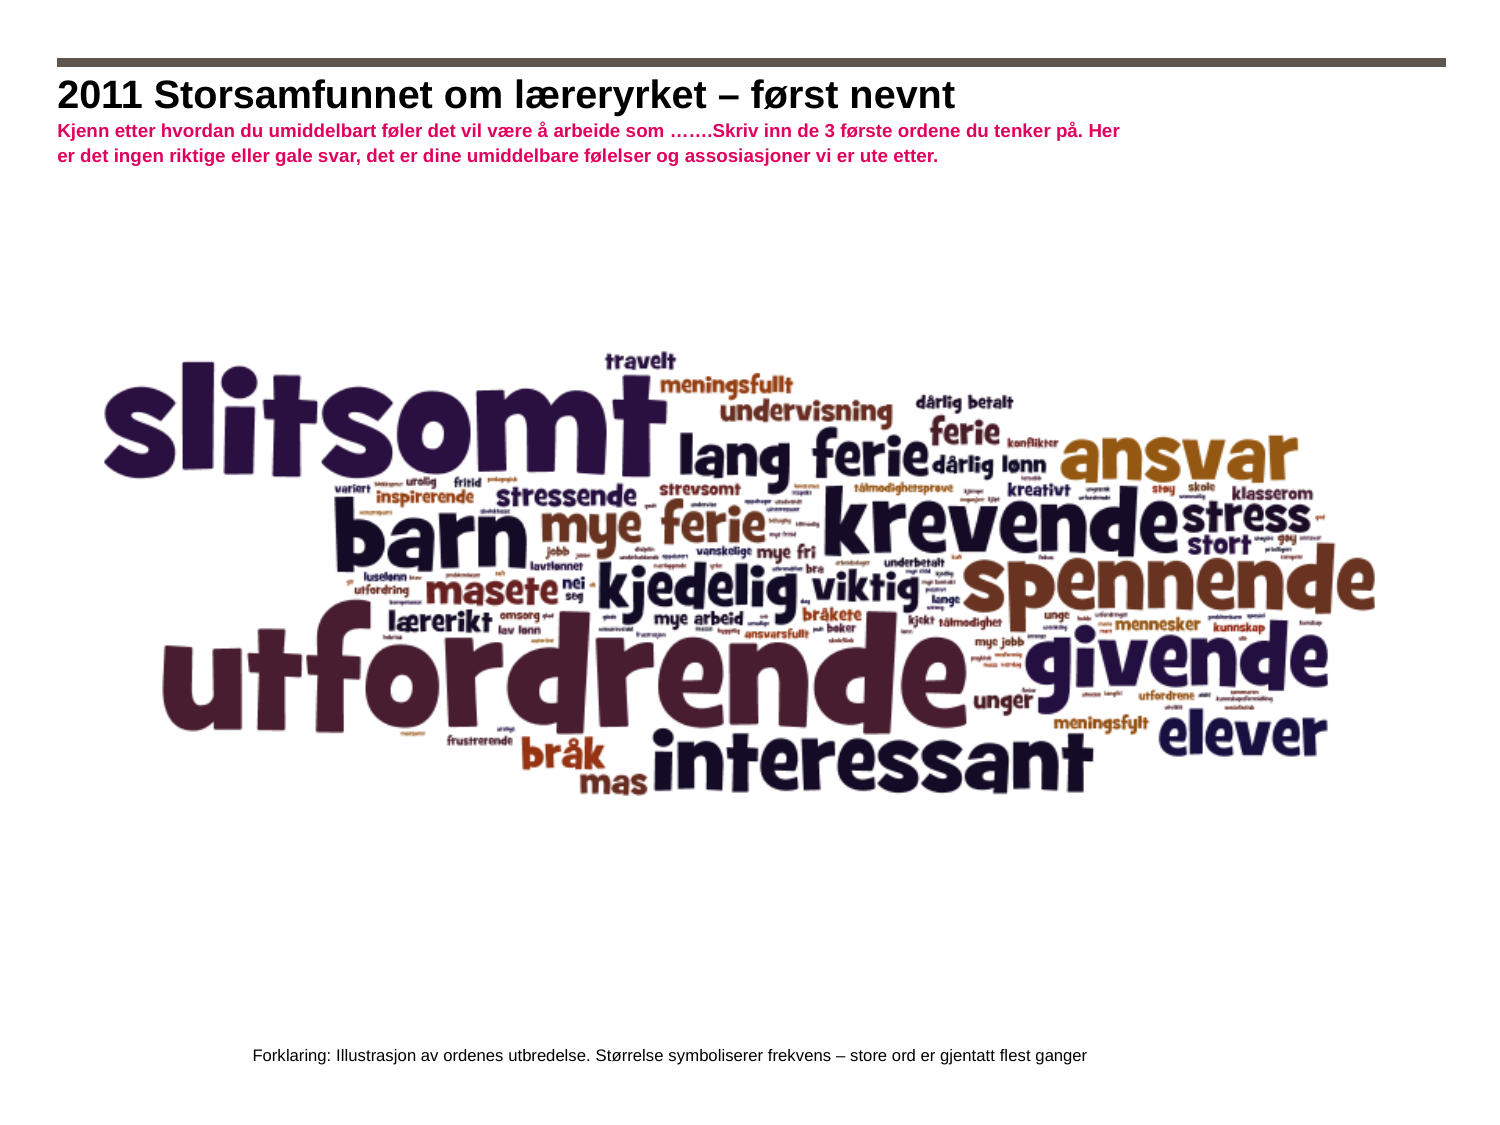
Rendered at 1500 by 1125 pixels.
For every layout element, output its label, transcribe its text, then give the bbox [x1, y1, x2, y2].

picture [100, 257, 1400, 868]
title 2011 Storsamfunnet om læreryrket – først nevnt Kjenn etter hvordan du umiddelbart føler det vil være å arbeide som …….Skriv inn de 3 første ordene du tenker på. Her er det ingen riktige eller gale svar, det er dine umiddelbare følelser og assosiasjoner vi er ute etter. [57, 64, 1129, 232]
text_box Forklaring: Illustrasjon av ordenes utbredelse. Størrelse symboliserer frekvens – store ord er gjentatt flest ganger [237, 1037, 1151, 1073]
